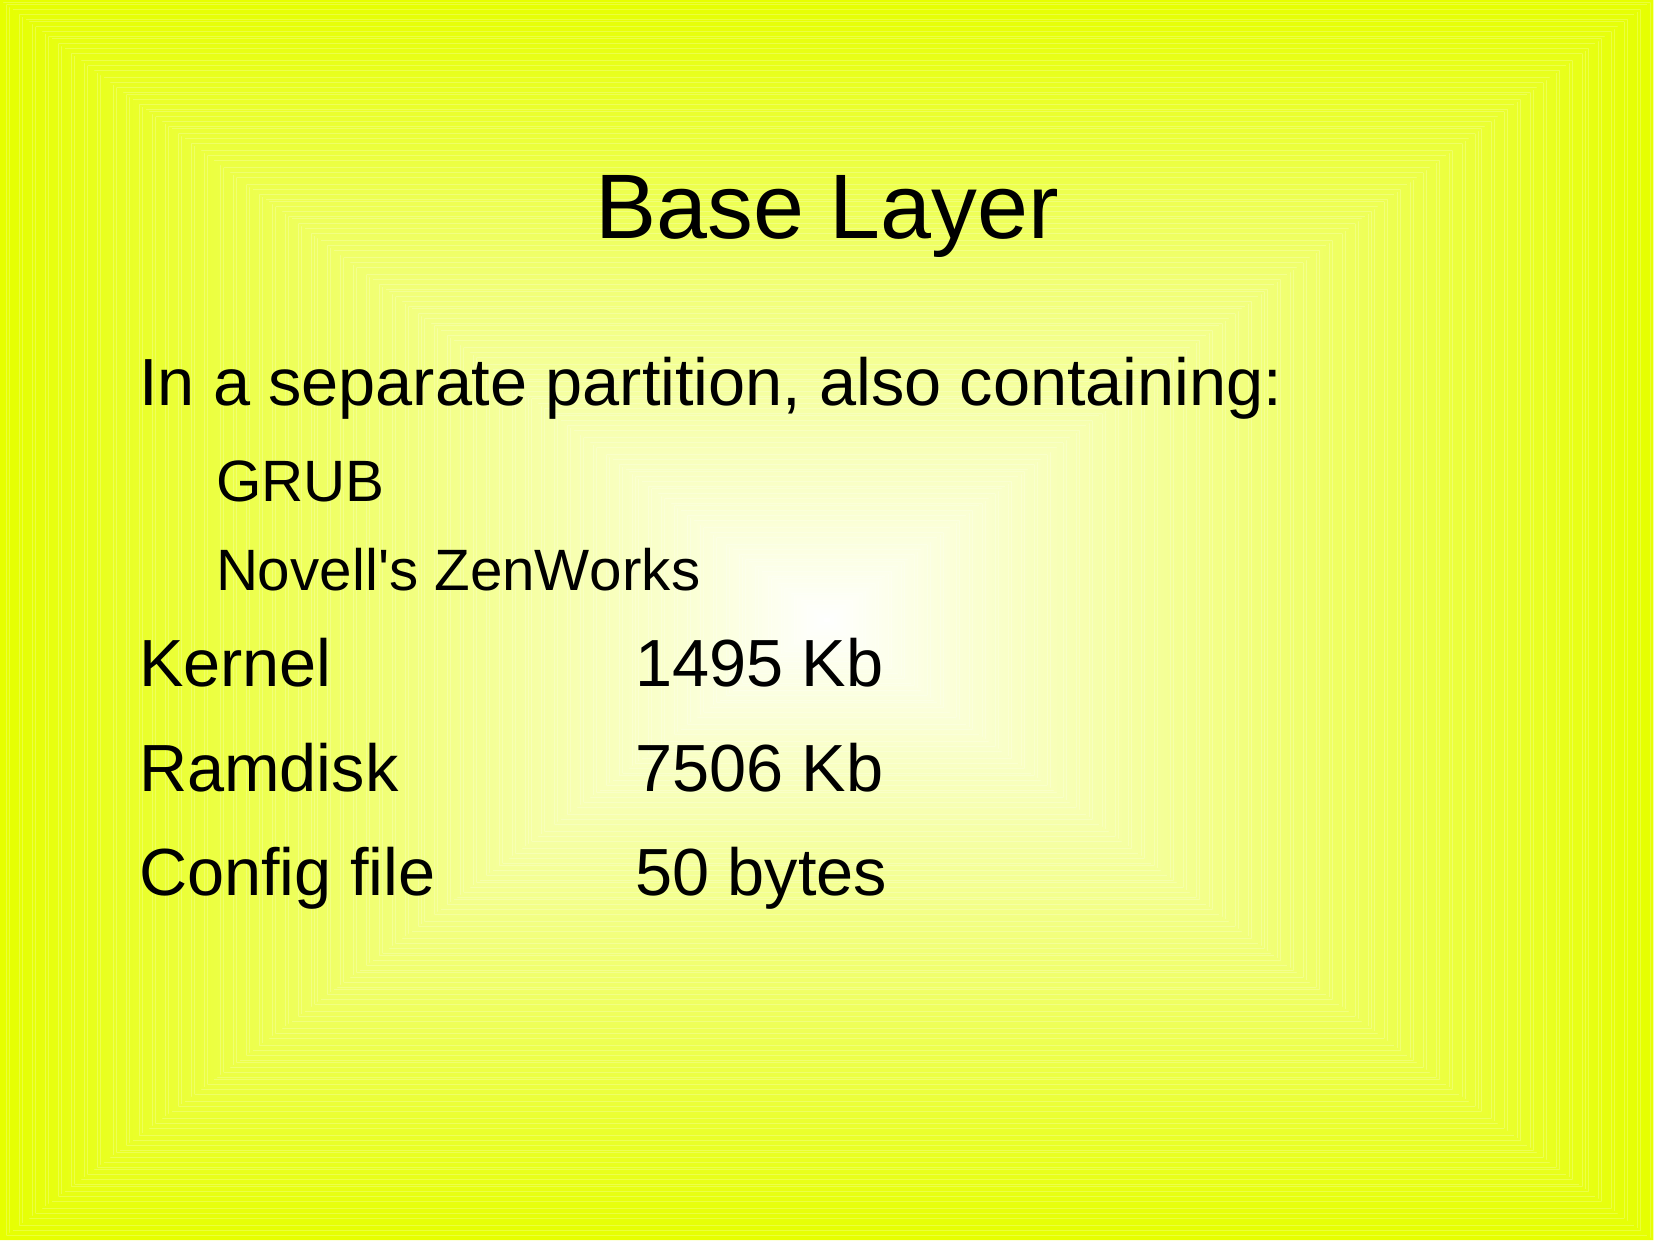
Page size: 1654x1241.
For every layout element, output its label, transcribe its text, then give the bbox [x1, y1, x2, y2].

title Base Layer [121, 102, 1534, 311]
list In a separate partition, also containing: GRUB Novell's ZenWorks Kernel 1495 Kb Ramdisk 7506 Kb Config file 50 bytes [121, 344, 1534, 1127]
